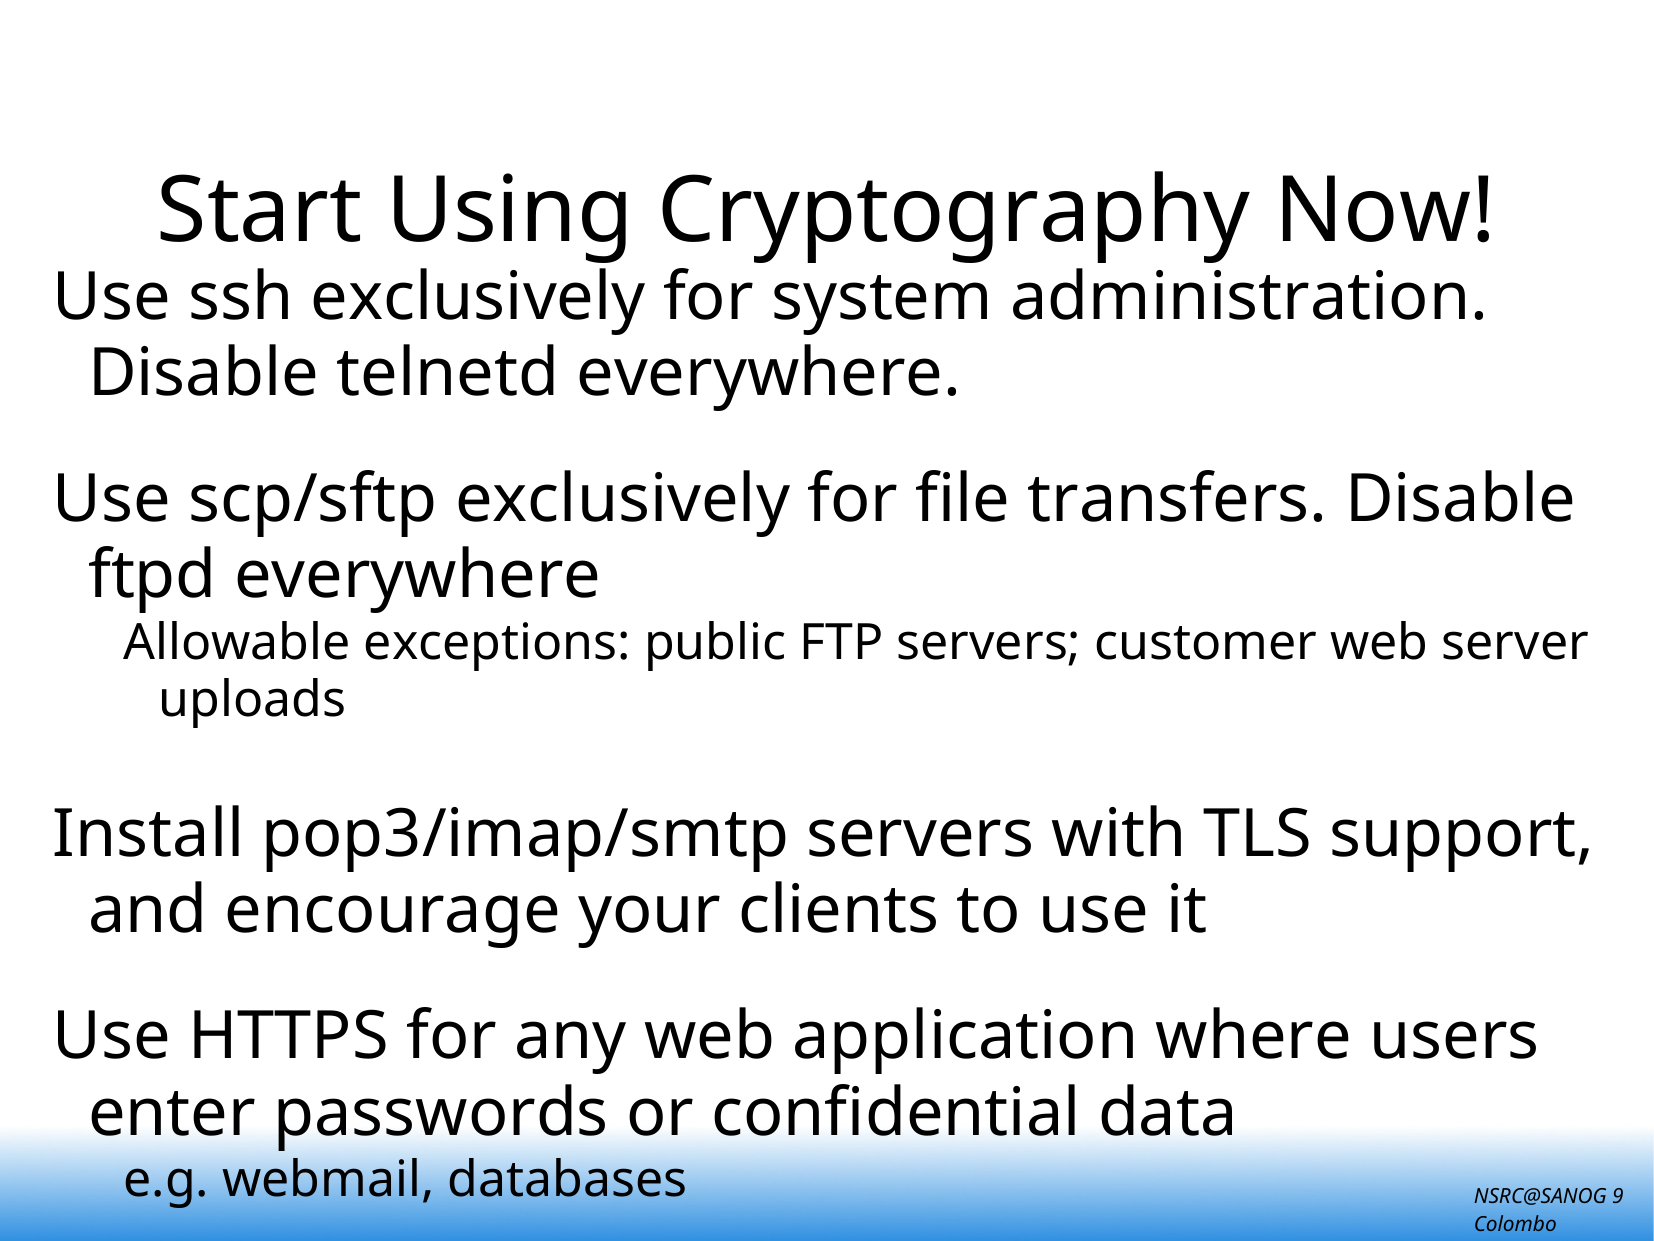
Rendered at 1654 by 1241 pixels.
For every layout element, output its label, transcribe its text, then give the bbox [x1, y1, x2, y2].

title Start Using Cryptography Now! [17, 13, 1636, 249]
picture [0, 1124, 1654, 1241]
list Use ssh exclusively for system administration. Disable telnetd everywhere. Use scp/sftp exclusively for file transfers. Disable ftpd everywhere Allowable exceptions: public FTP servers; customer web server uploads Install pop3/imap/smtp servers with TLS support, and encourage your clients to use it Use HTTPS for any web application where users enter passwords or confidential data e.g. webmail, databases [17, 258, 1636, 1203]
